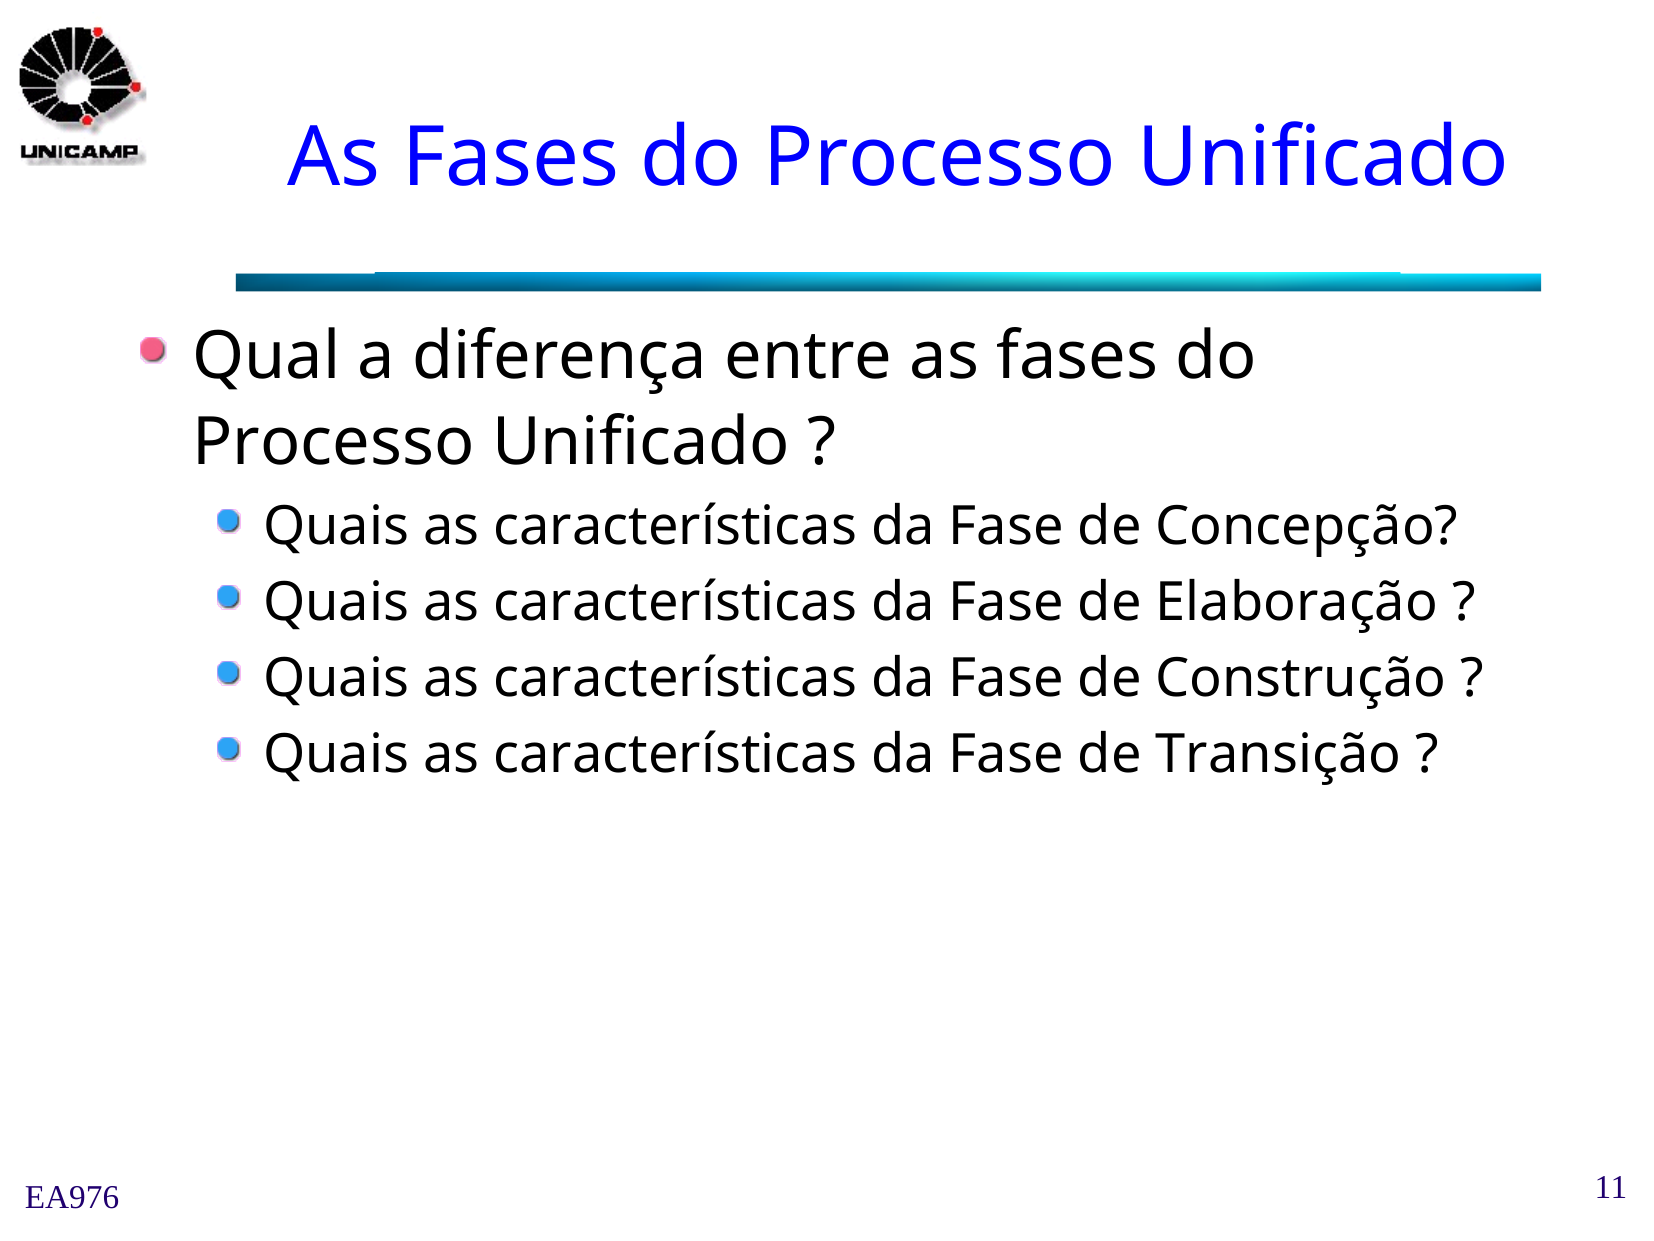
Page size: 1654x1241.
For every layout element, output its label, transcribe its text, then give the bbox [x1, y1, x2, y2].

title As Fases do Processo Unificado [264, 0, 1534, 218]
list Qual a diferença entre as fases do Processo Unificado ? Quais as características da Fase de Concepção? Quais as características da Fase de Elaboração ? Quais as características da Fase de Construção ? Quais as características da Fase de Transição ? [121, 309, 1534, 1182]
picture [125, 272, 1654, 295]
